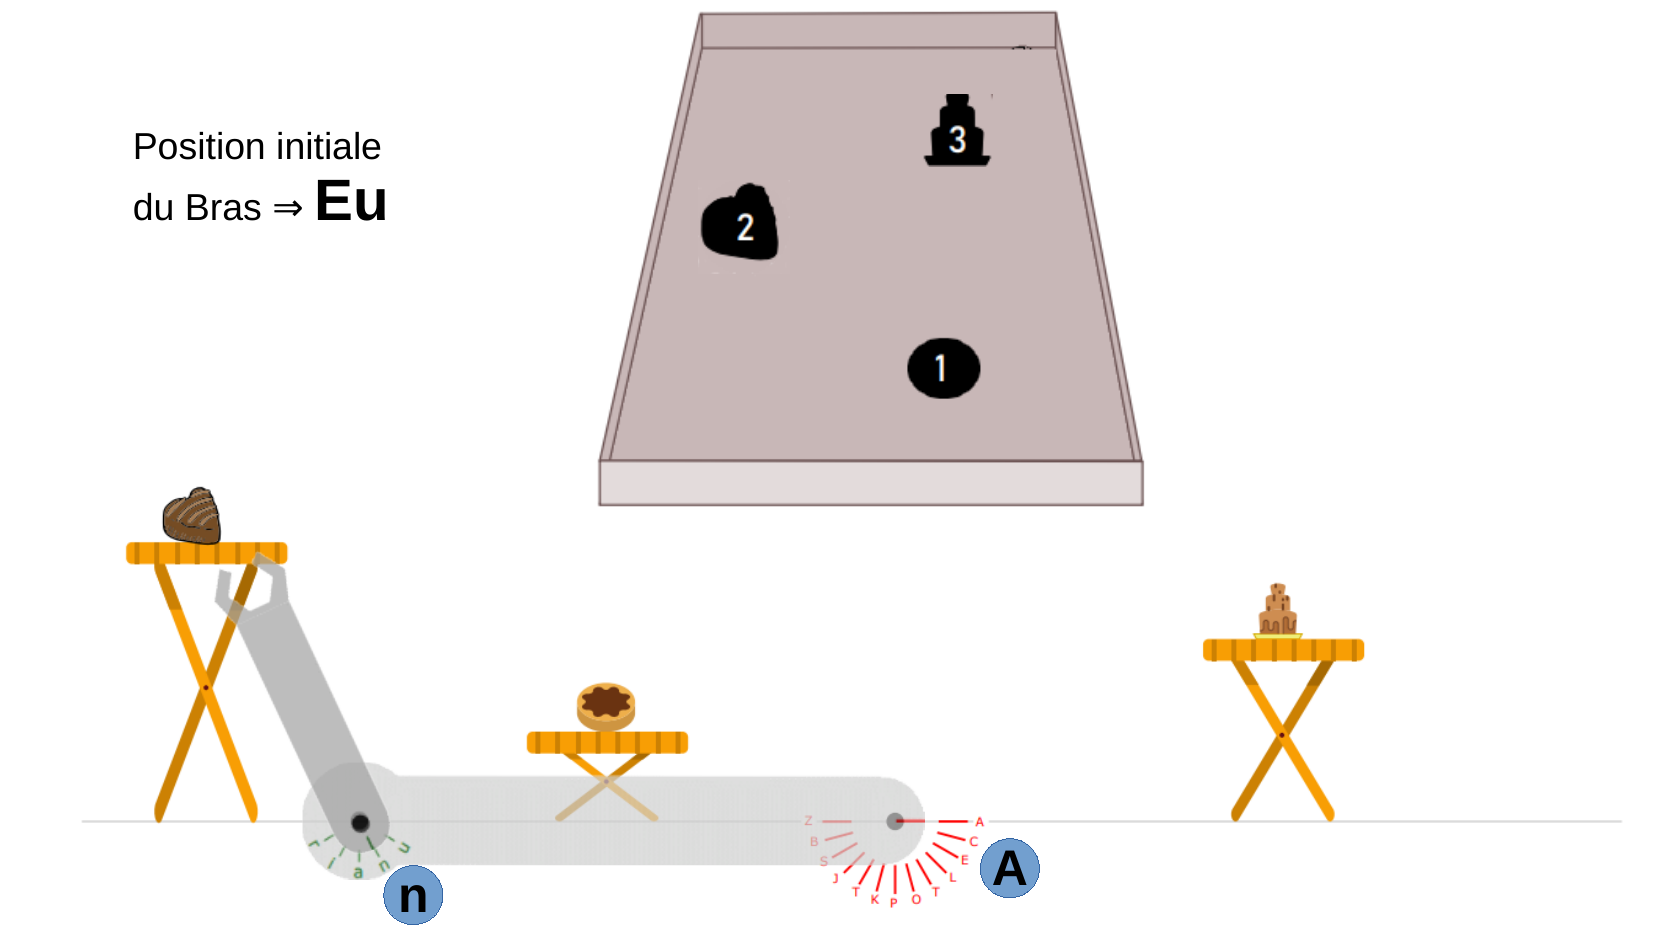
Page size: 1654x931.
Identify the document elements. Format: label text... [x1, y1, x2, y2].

text_box [501, 177, 709, 562]
picture [59, 0, 1625, 931]
text_box Position initiale du Bras ⇒ Eu [118, 118, 443, 240]
text_box A [980, 838, 1040, 898]
text_box n [383, 865, 443, 925]
